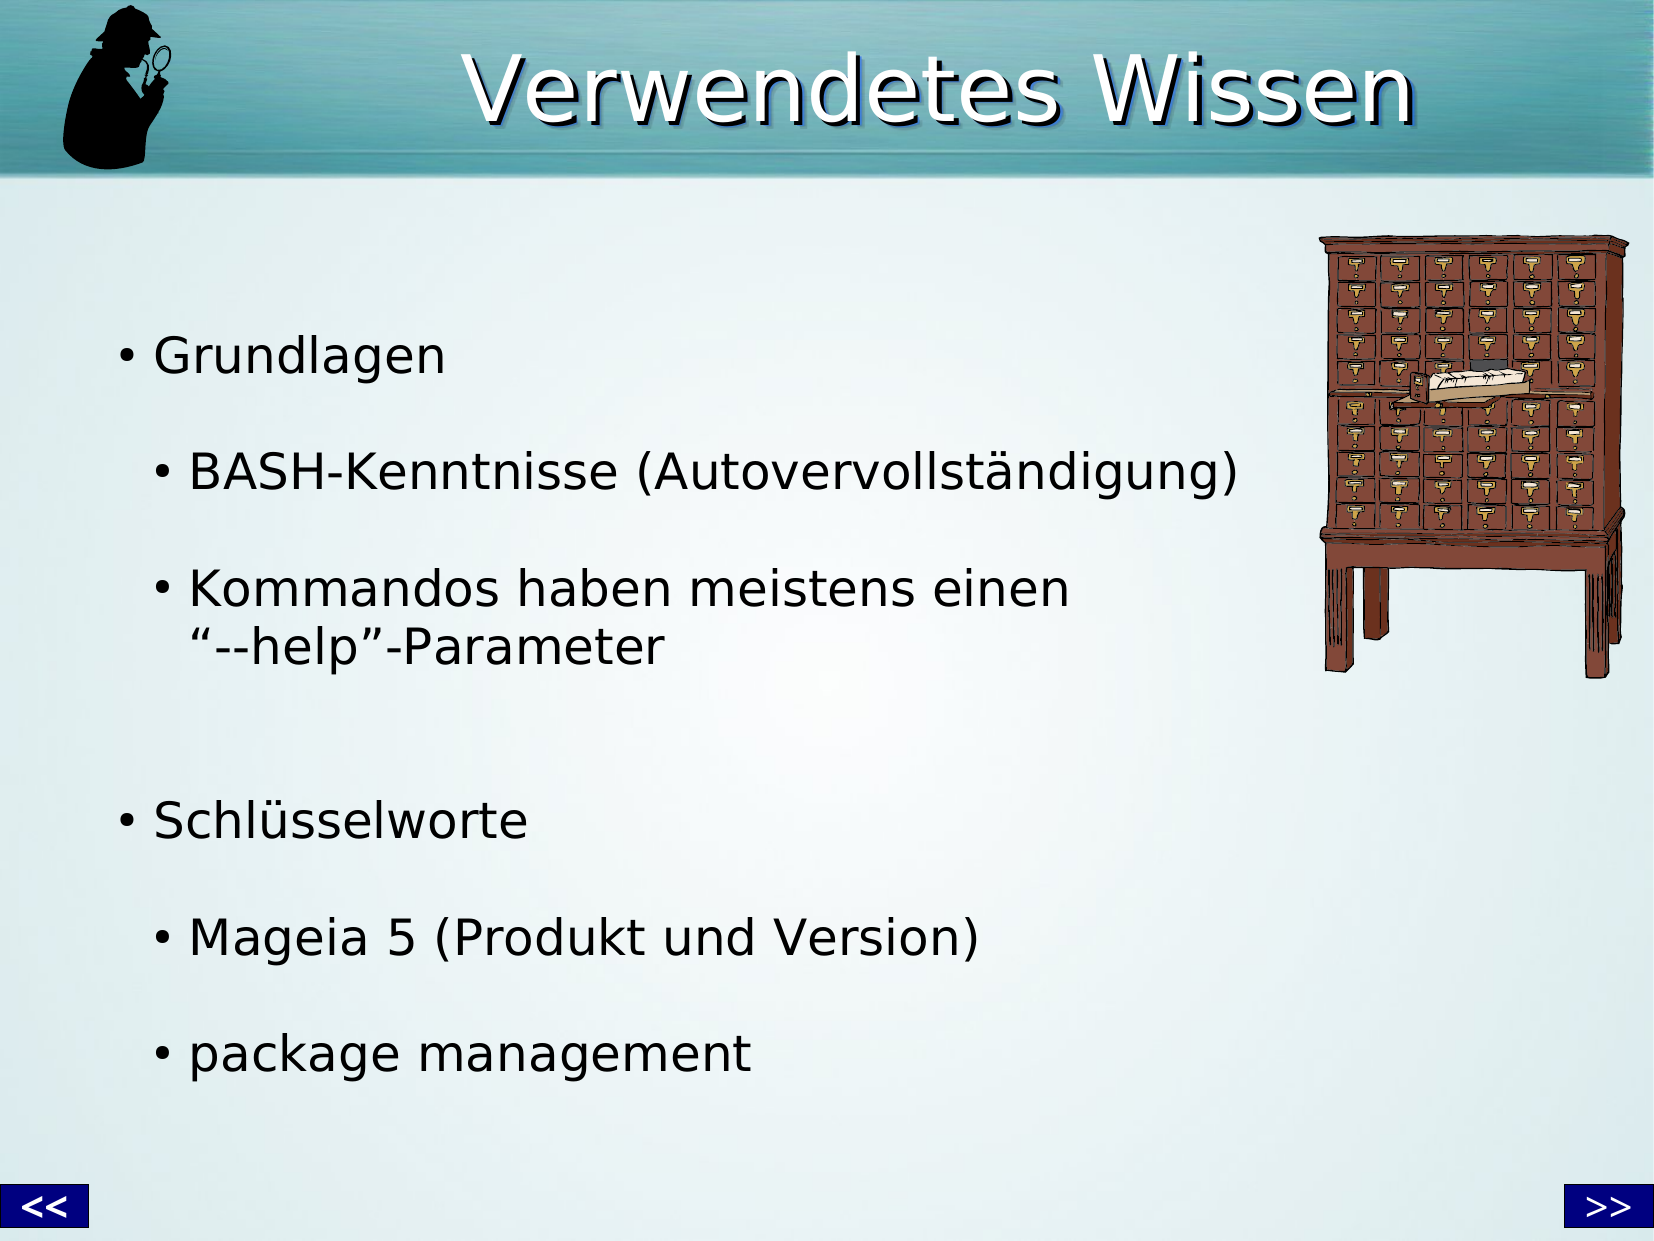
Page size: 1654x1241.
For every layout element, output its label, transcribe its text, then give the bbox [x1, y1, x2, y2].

picture [0, 0, 1654, 1241]
title Verwendetes Wissen [224, 2, 1654, 178]
text_box Grundlagen BASH-Kenntnisse (Autovervollständigung) Kommandos haben meistens einen “--help”-Parameter Schlüsselworte Mageia 5 (Produkt und Version) package management [47, 234, 1595, 1176]
